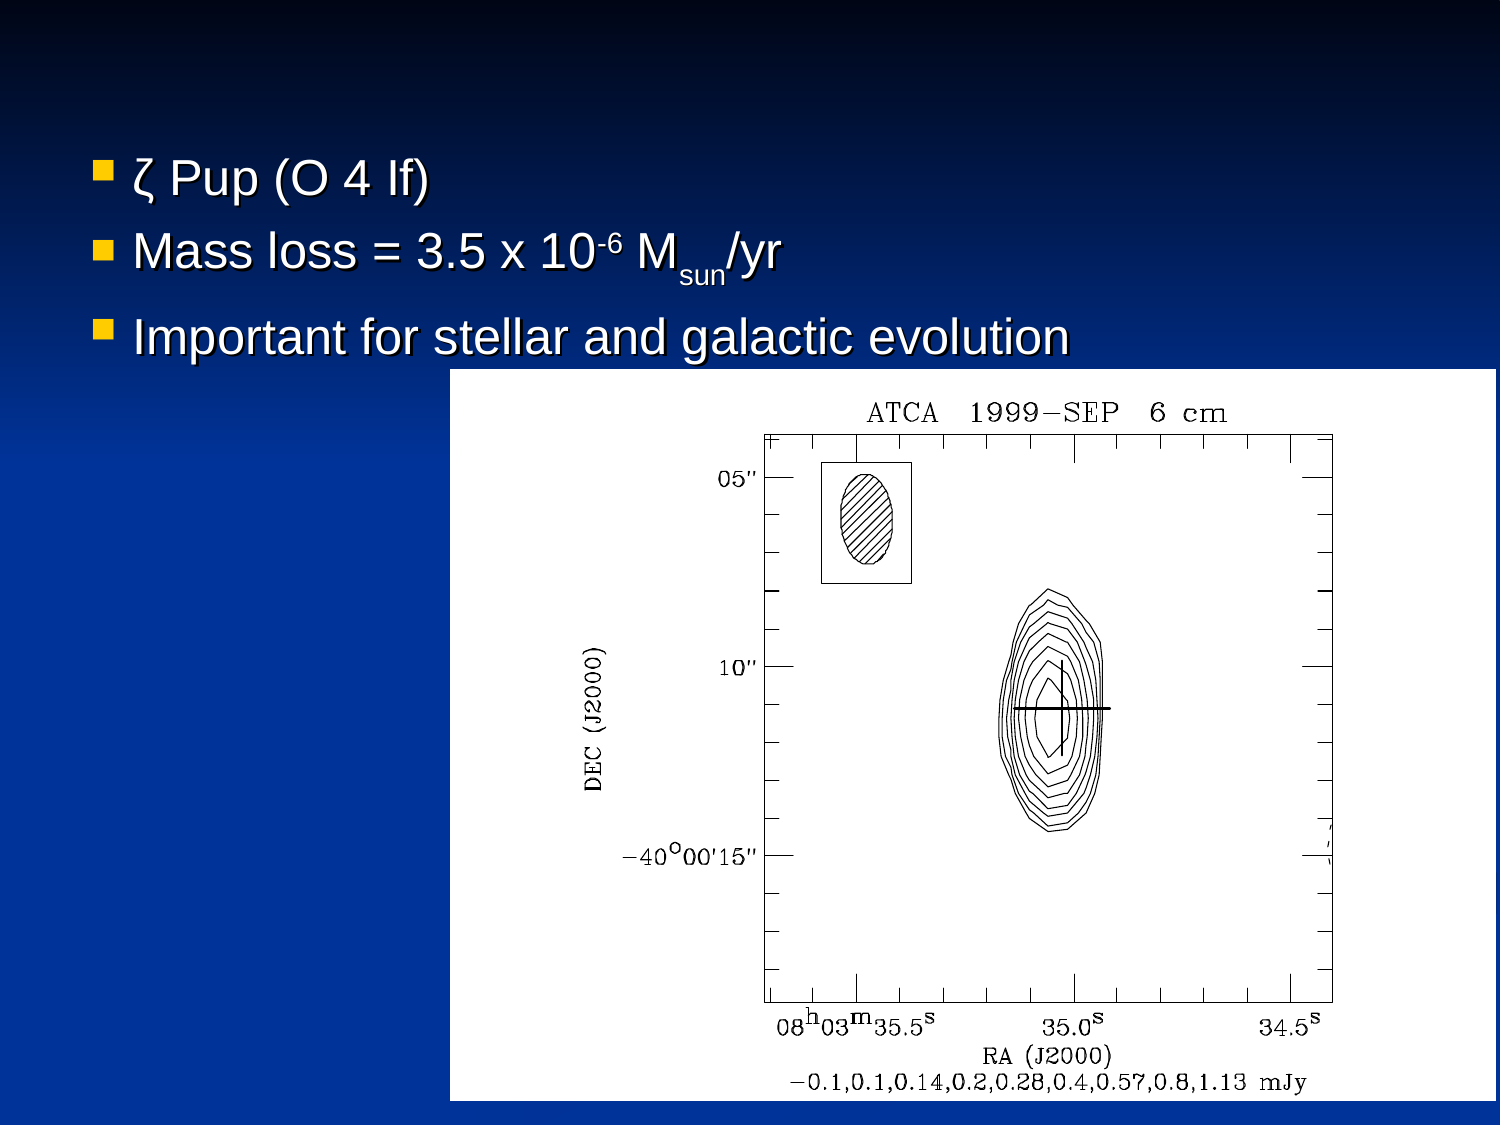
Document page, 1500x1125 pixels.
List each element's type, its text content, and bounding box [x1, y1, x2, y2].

picture [450, 369, 1496, 1102]
list ζ Pup (O 4 If) Mass loss = 3.5 x 10-6 Msun/yr Important for stellar and galactic evolution [75, 137, 1426, 376]
